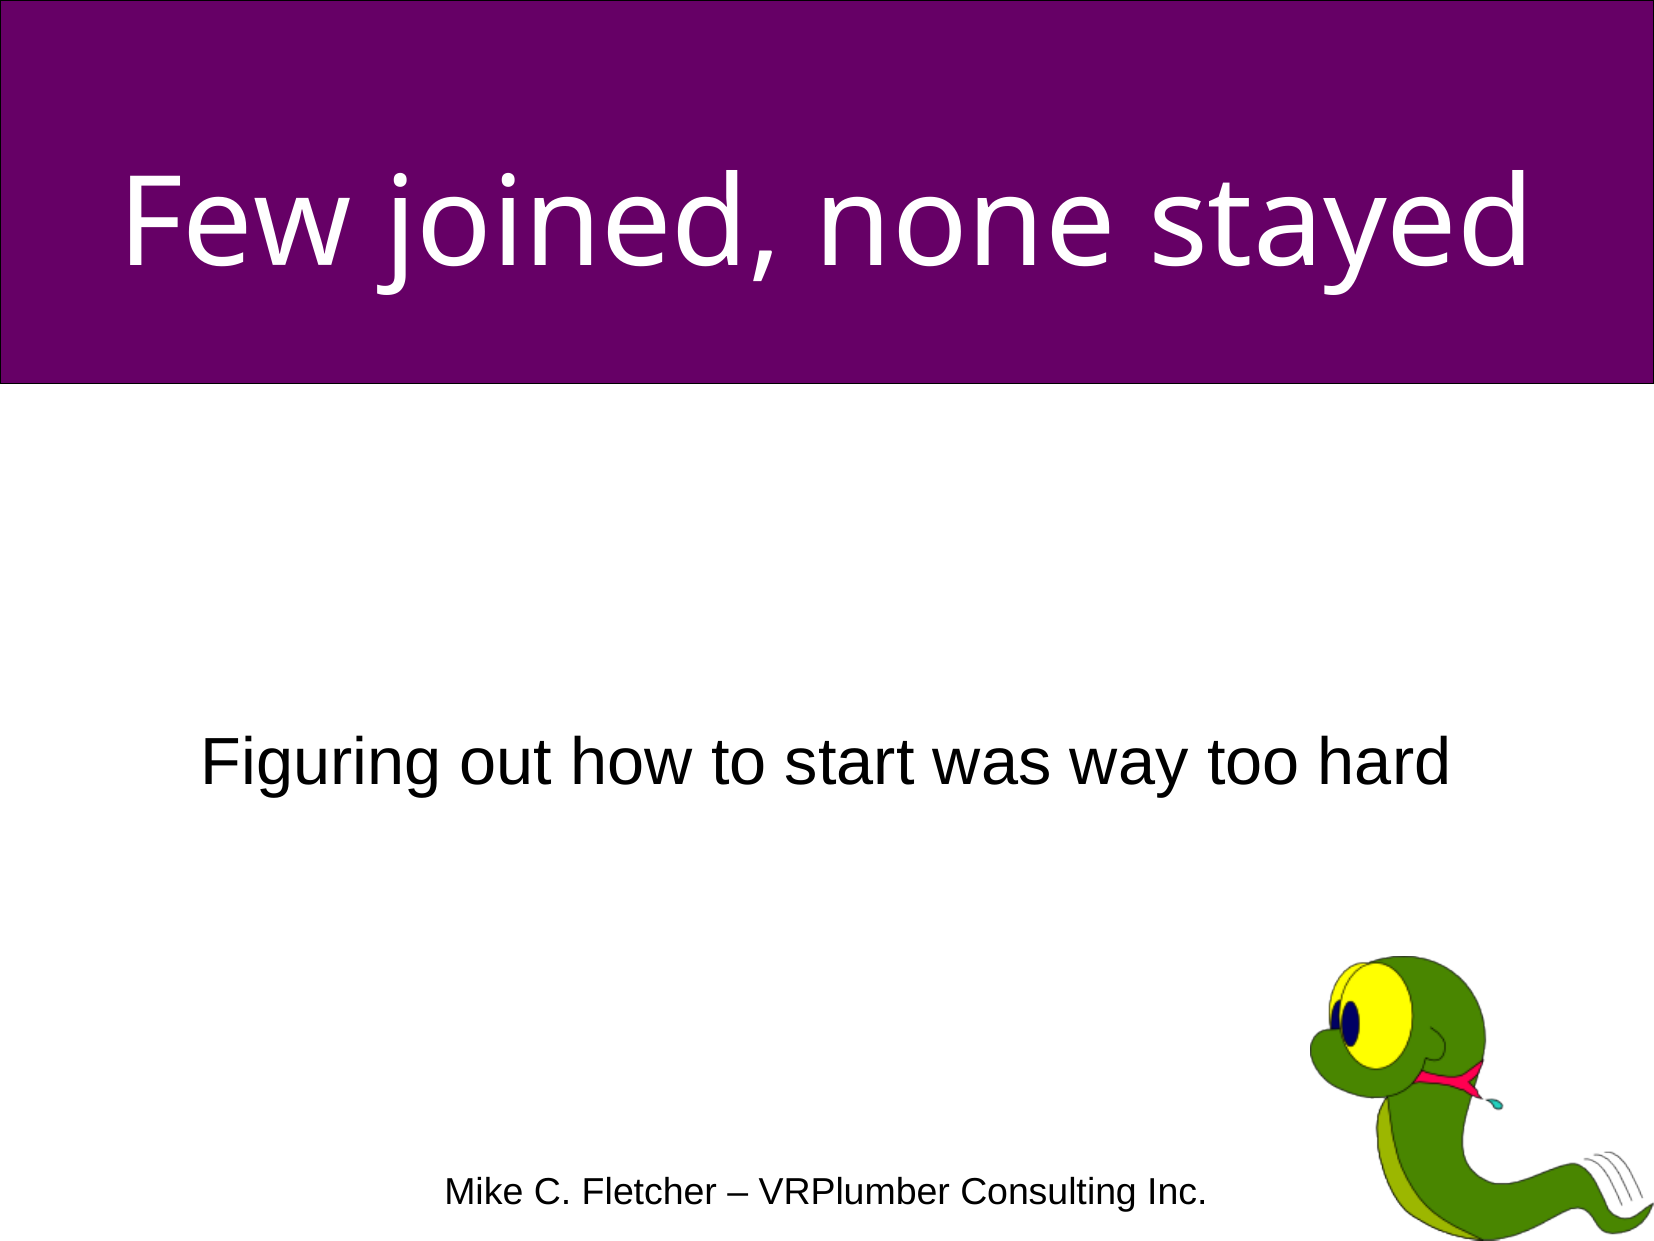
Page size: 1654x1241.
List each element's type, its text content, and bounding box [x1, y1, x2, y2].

title Few joined, none stayed [82, 56, 1571, 377]
subtitle Figuring out how to start was way too hard [82, 420, 1571, 1102]
picture [1310, 956, 1654, 1241]
